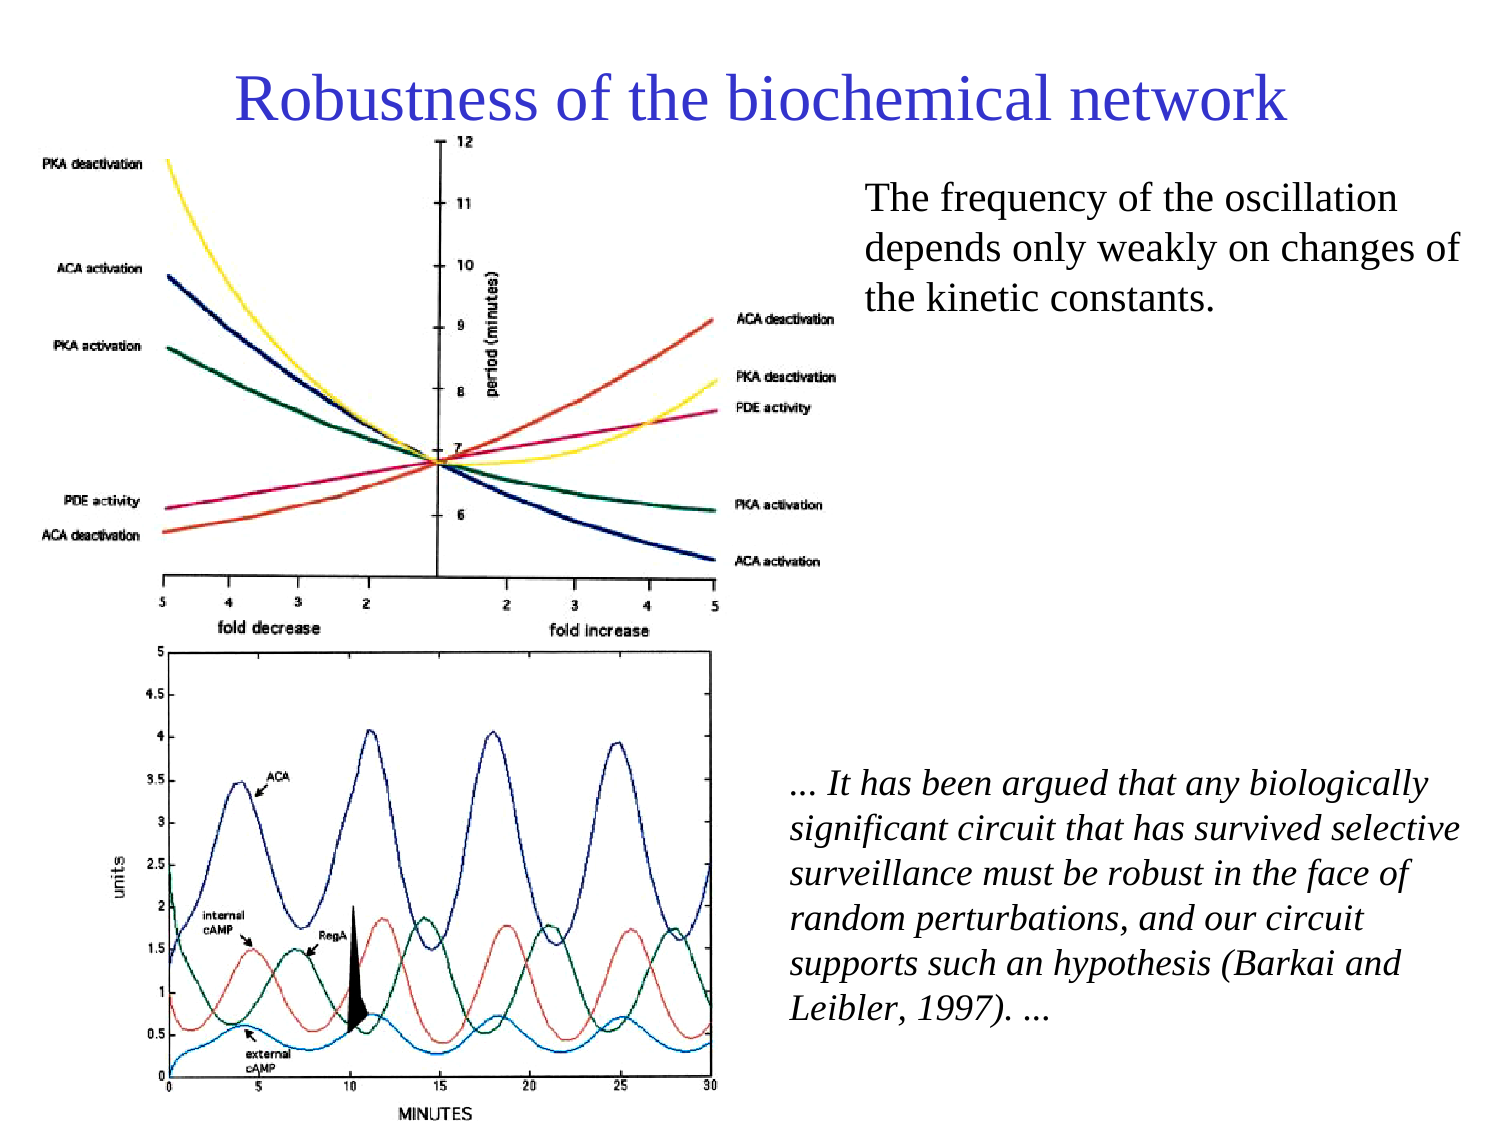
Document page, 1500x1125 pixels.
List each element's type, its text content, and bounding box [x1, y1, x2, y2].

picture [37, 124, 843, 1125]
text_box ... It has been argued that any biologically significant circuit that has survived selective surveillance must be robust in the face of random perturbations, and our circuit supports such an hypothesis (Barkai and Leibler, 1997). ... [774, 749, 1500, 1036]
title Robustness of the biochemical network [125, 0, 1401, 188]
text_box The frequency of the oscillation depends only weakly on changes of the kinetic constants. [849, 162, 1488, 328]
